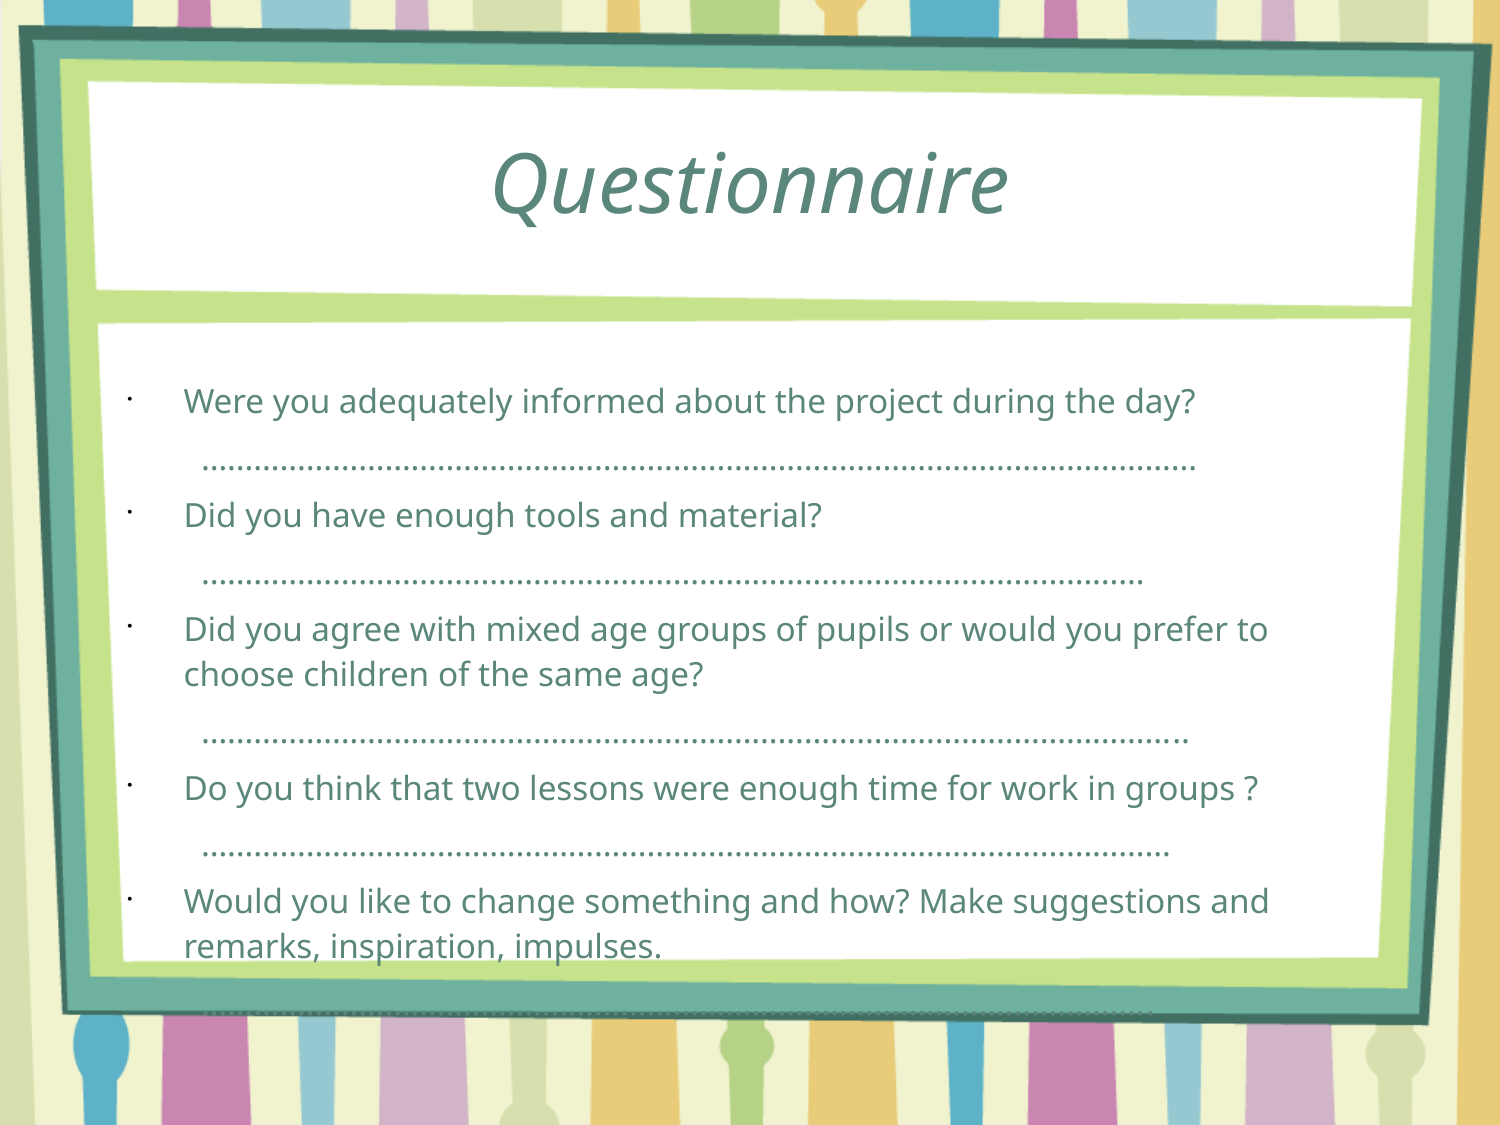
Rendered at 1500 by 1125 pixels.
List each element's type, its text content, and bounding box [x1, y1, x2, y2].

list Were you adequately informed about the project during the day? …………………………………………………………………………………………………… Did you have enough tools and material? ……………………………………………………………………………………………… Did you agree with mixed age groups of pupils or would you prefer to choose children of the same age? ………………………………………………………………………………………………….. Do you think that two lessons were enough time for work in groups ? ………………………………………………………………………………………………… Would you like to change something and how? Make suggestions and remarks, inspiration, impulses. ………………………………………………………………………………………………. [112, 324, 1400, 1005]
picture [0, 0, 1500, 1125]
title Questionnaire [75, 87, 1425, 275]
